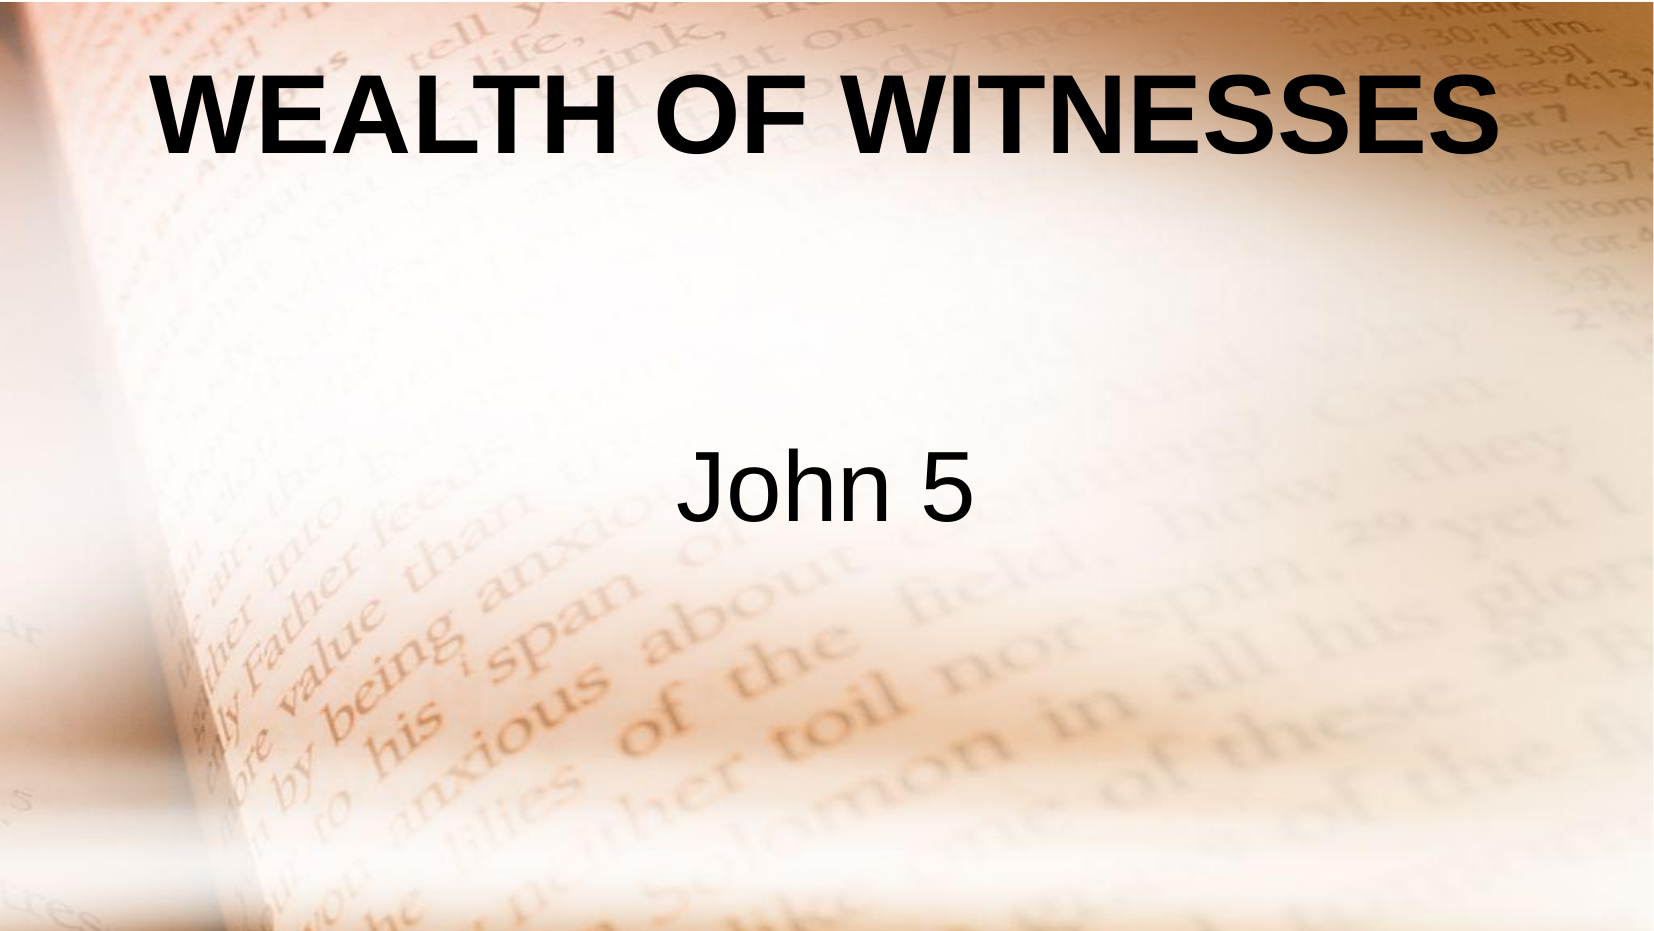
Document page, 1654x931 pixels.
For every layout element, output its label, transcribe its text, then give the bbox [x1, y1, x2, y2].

title WEALTH OF WITNESSES [82, 37, 1571, 193]
subtitle John 5 [82, 217, 1571, 758]
picture [0, 2, 1654, 931]
